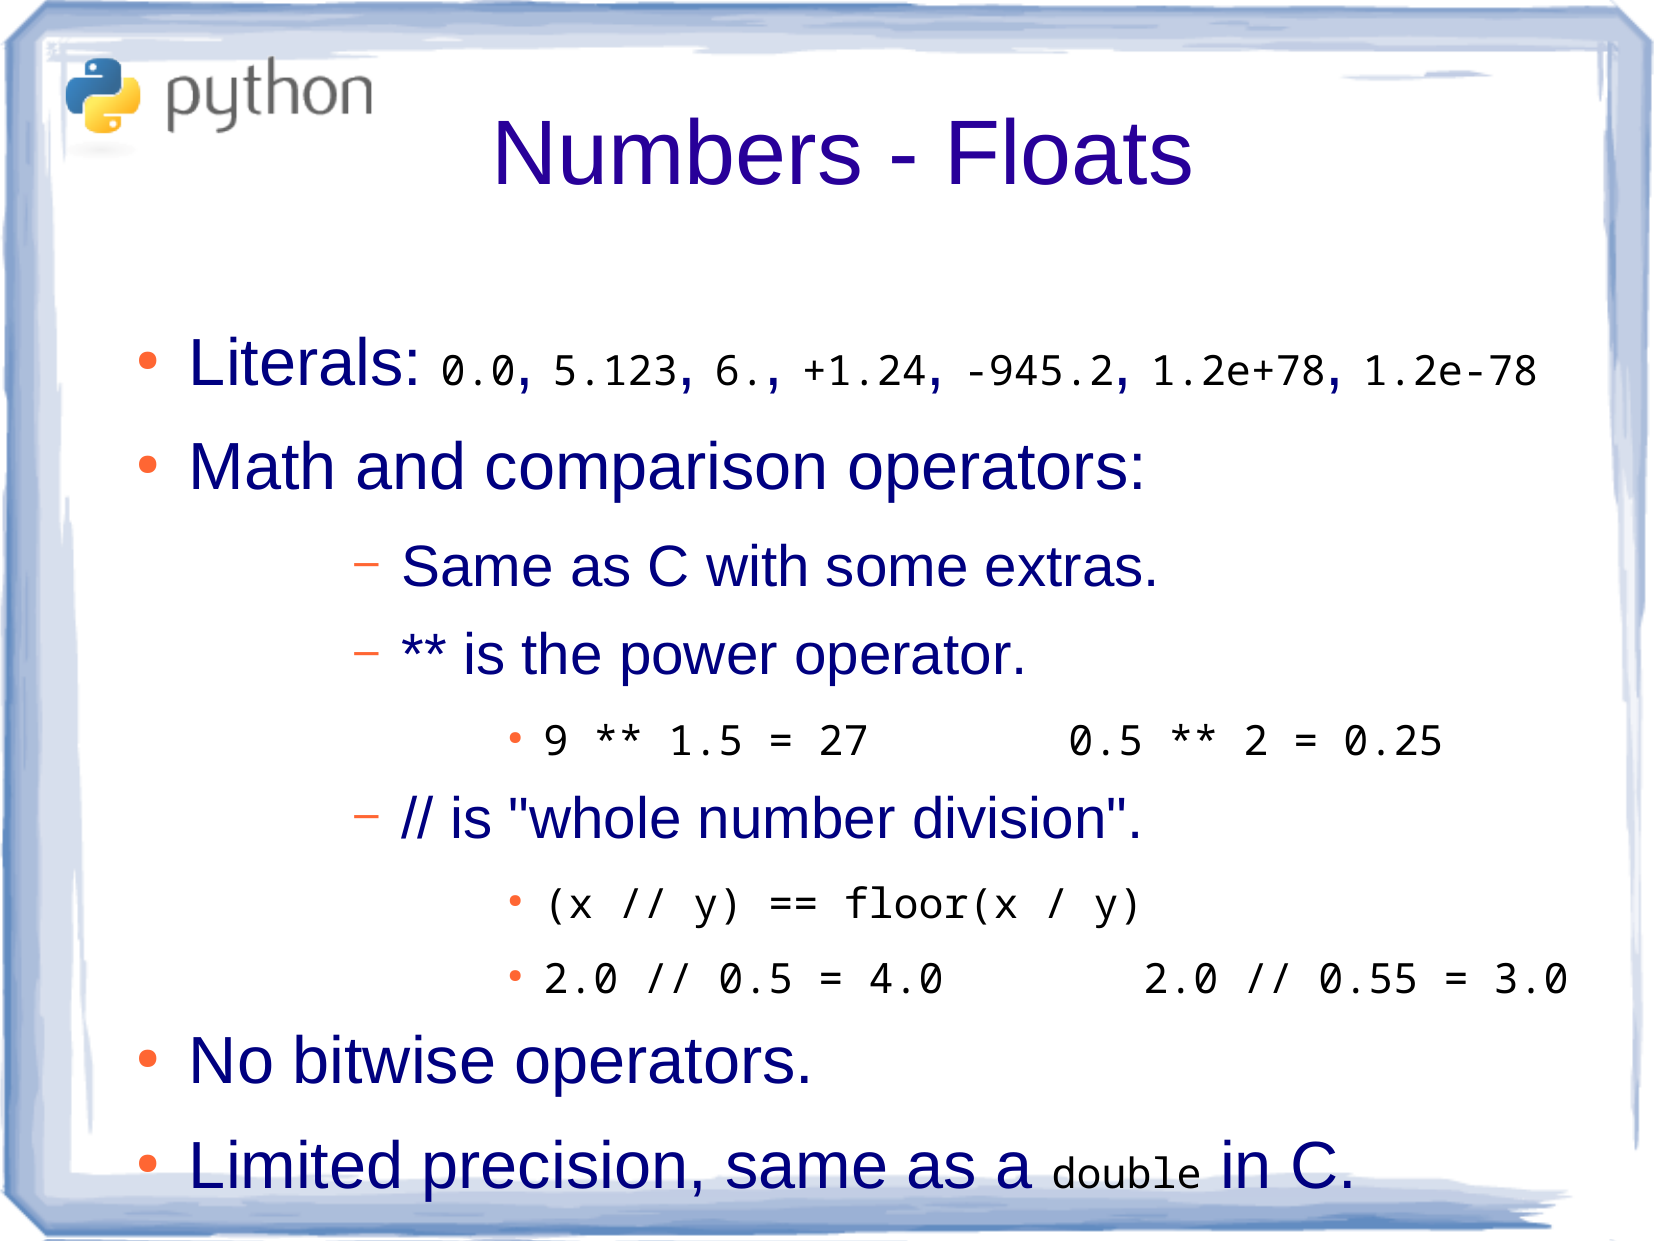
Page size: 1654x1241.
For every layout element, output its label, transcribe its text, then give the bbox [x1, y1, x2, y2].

title Numbers - Floats [82, 49, 1571, 257]
picture [0, 0, 1654, 1241]
list Literals: 0.0, 5.123, 6., +1.24, -945.2, 1.2e+78, 1.2e-78 Math and comparison operators: Same as C with some extras. ** is the power operator. 9 ** 1.5 = 27 0.5 ** 2 = 0.25 // is "whole number division". (x // y) == floor(x / y) 2.0 // 0.5 = 4.0 2.0 // 0.55 = 3.0 No bitwise operators. Limited precision, same as a double in C. [118, 324, 1571, 1178]
